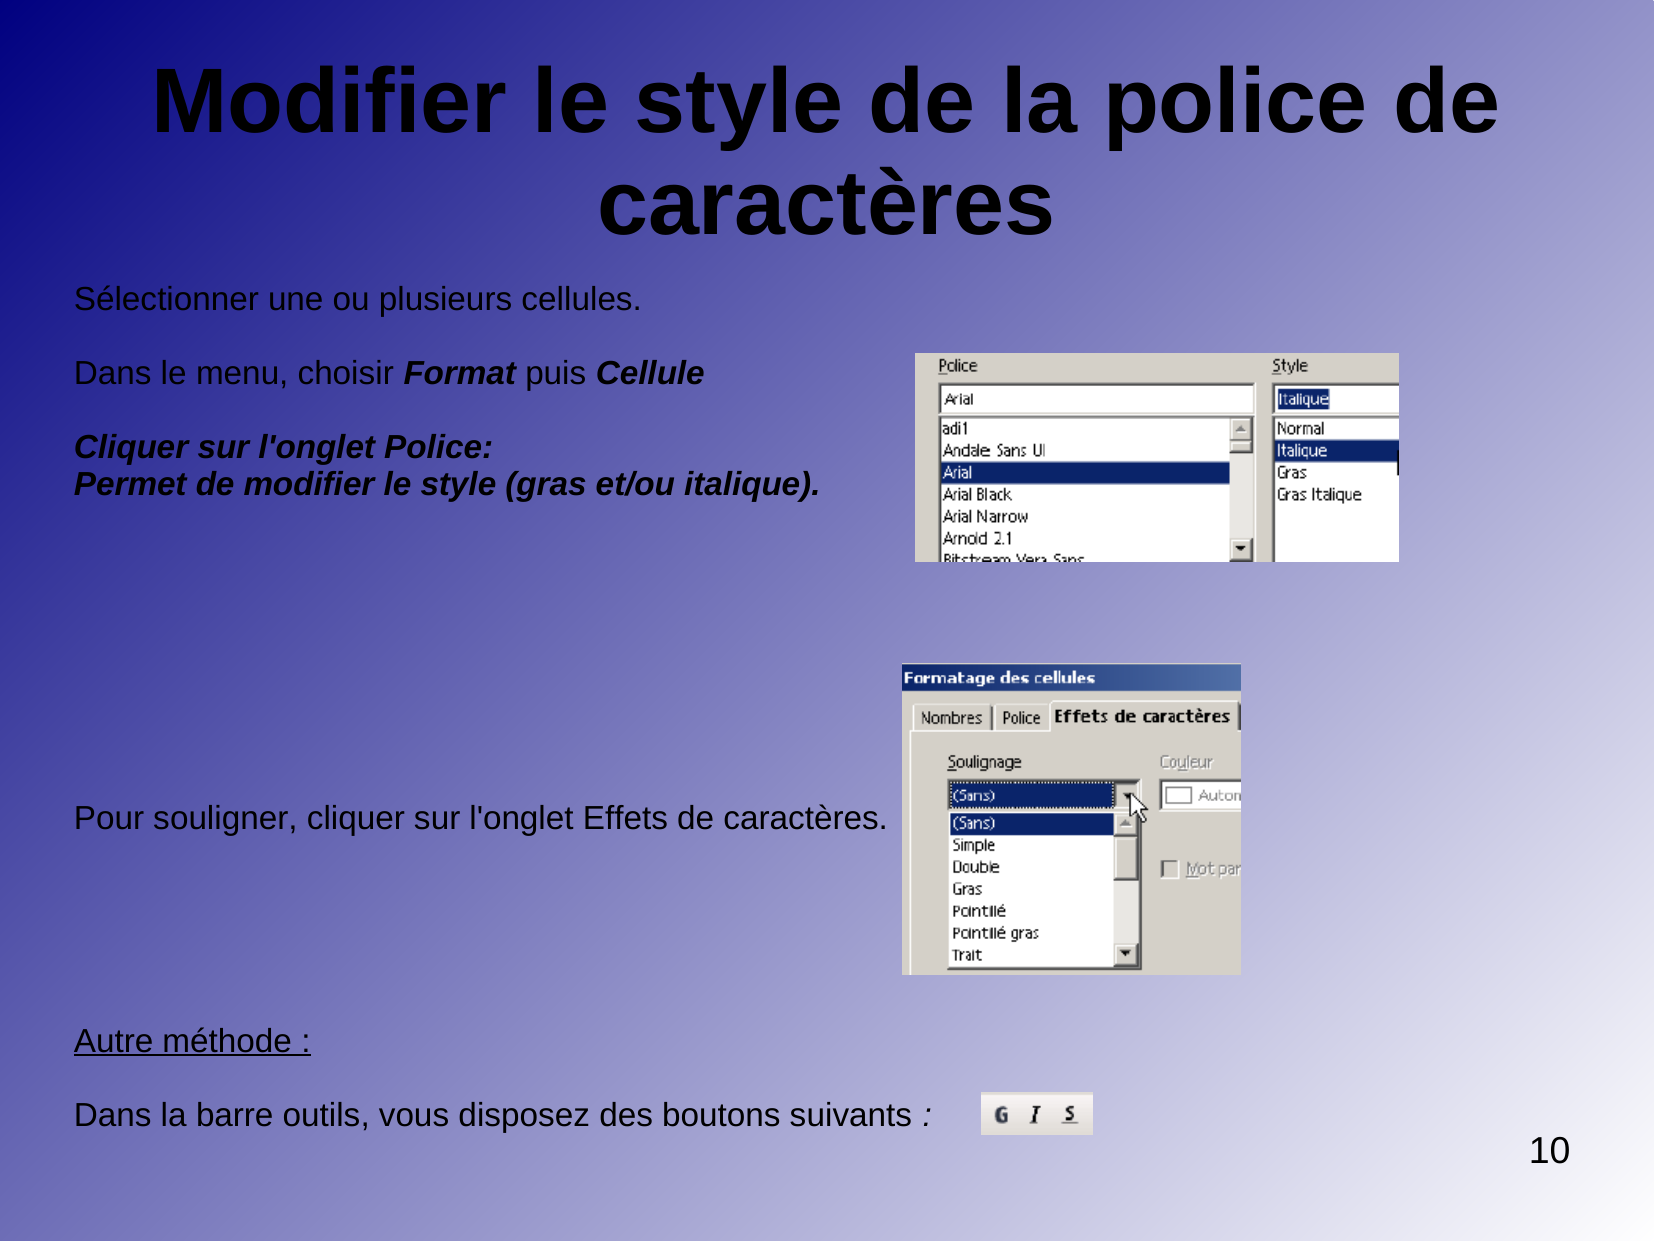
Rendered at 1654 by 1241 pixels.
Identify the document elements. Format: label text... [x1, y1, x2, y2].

picture [915, 353, 1399, 562]
picture [981, 1092, 1093, 1135]
text_box Sélectionner une ou plusieurs cellules. Dans le menu, choisir Format puis Cellule Cliquer sur l'onglet Police: Permet de modifier le style (gras et/ou italique). Pour souligner, cliquer sur l'onglet Effets de caractères. Autre méthode : Dans la barre outils, vous disposez des boutons suivants : [59, 273, 1477, 1154]
picture [902, 663, 1241, 975]
title Modifier le style de la police de caractères [82, 50, 1571, 256]
